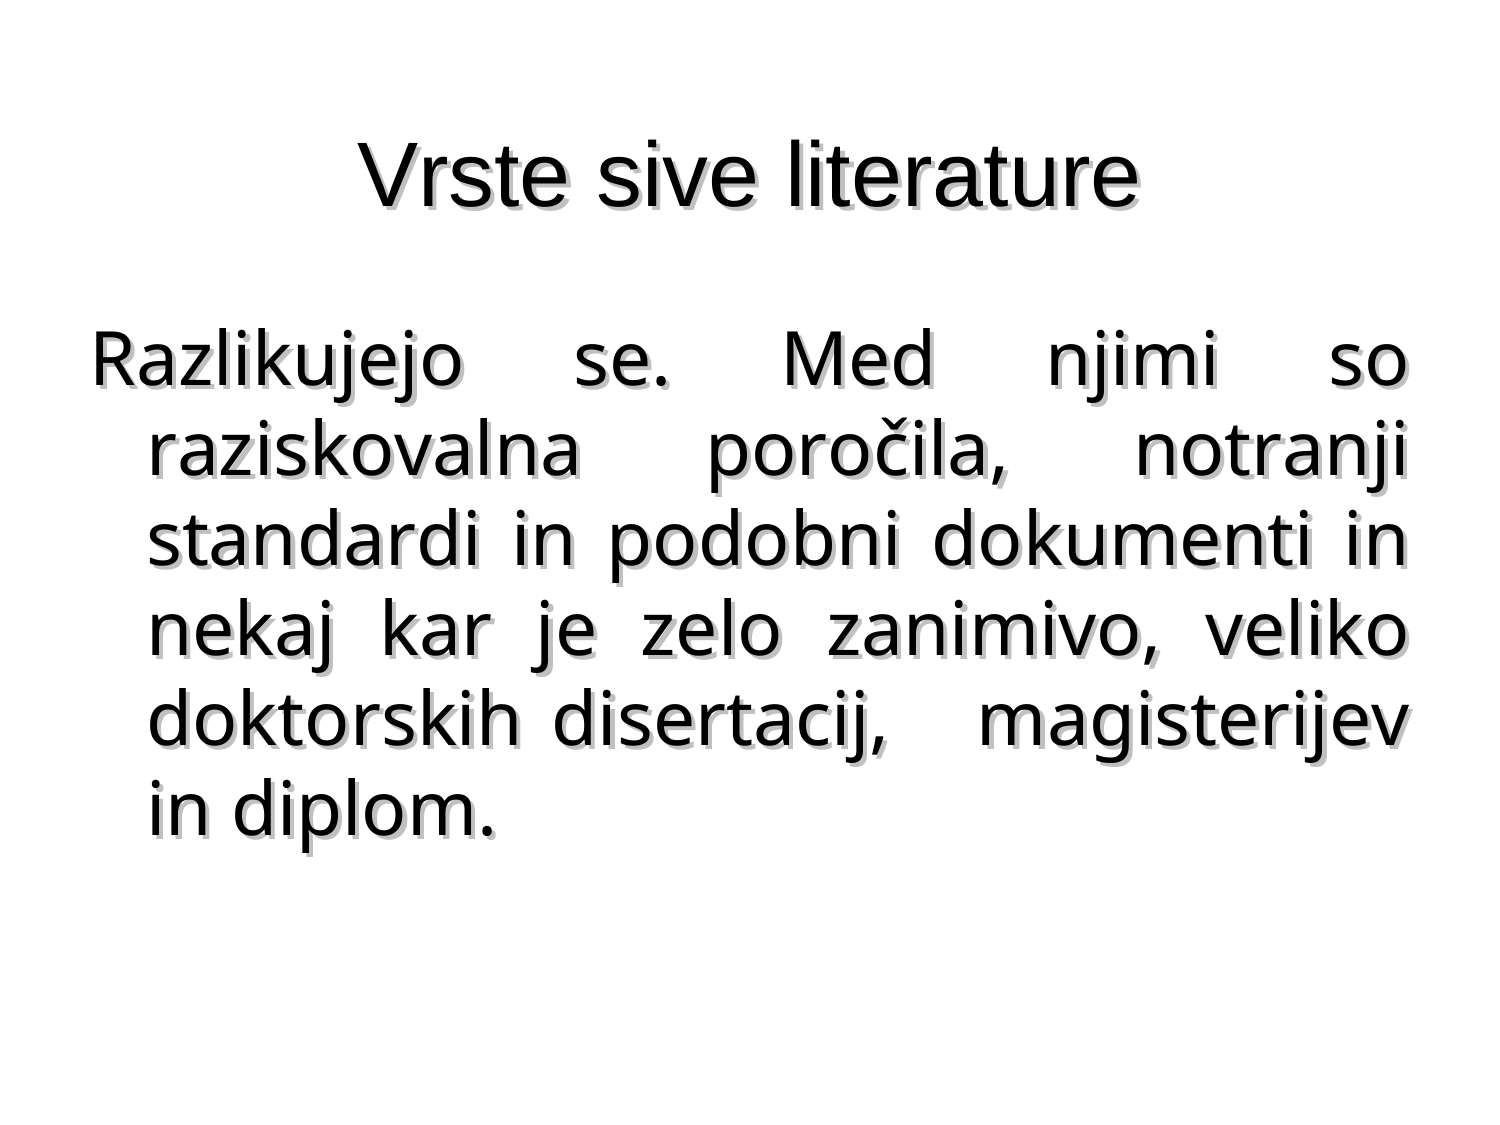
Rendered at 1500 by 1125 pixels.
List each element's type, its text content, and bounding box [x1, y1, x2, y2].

list Razlikujejo se. Med njimi so raziskovalna poročila, notranji standardi in podobni dokumenti in nekaj kar je zelo zanimivo, veliko doktorskih disertacij, magisterijev in diplom. [75, 302, 1426, 1006]
title Vrste sive literature [75, 25, 1426, 233]
